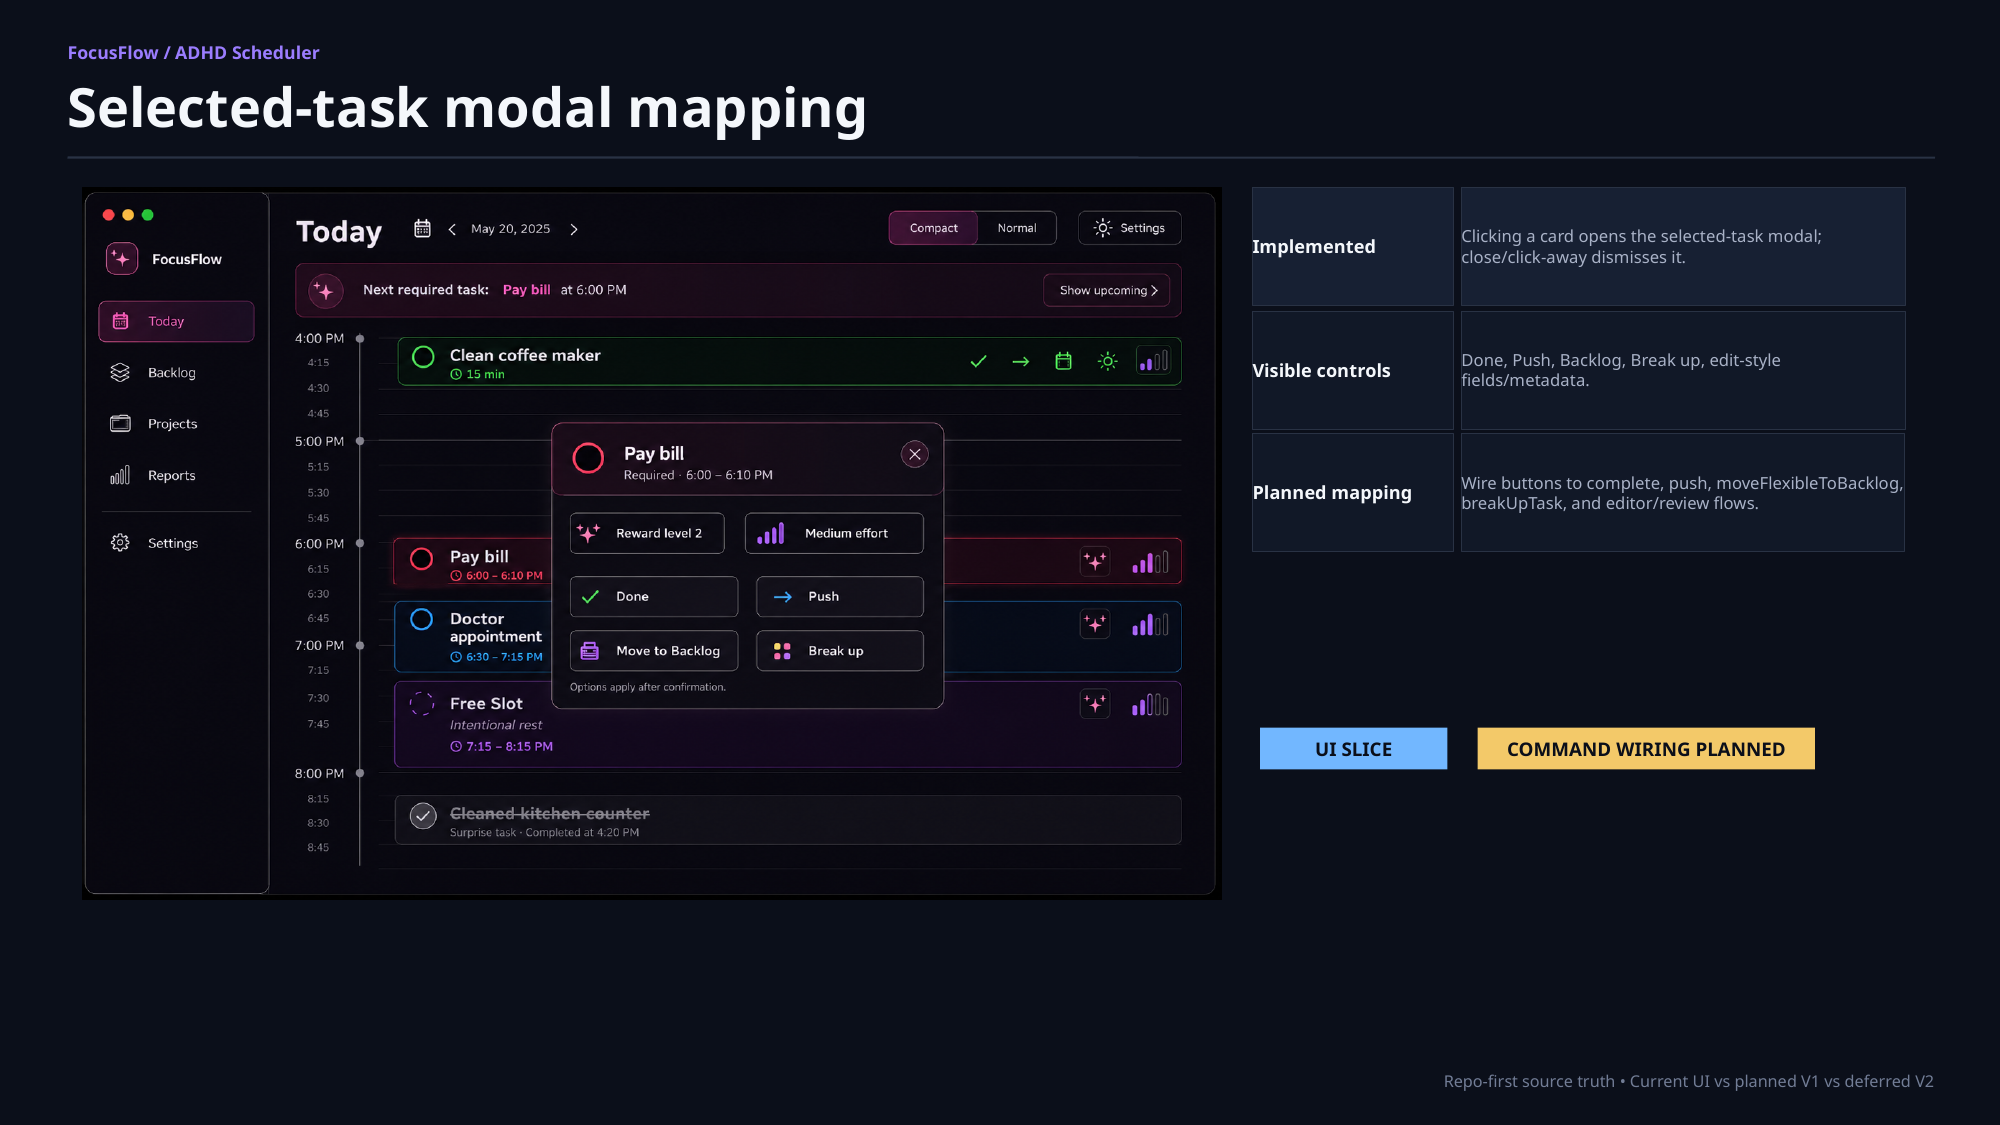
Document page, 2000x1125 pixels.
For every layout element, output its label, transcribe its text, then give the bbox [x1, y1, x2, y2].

text_box Planned mapping [1252, 433, 1454, 552]
text_box Wire buttons to complete, push, moveFlexibleToBacklog, breakUpTask, and editor/review flows. [1461, 433, 1905, 552]
text_box UI SLICE [1260, 727, 1448, 770]
text_box Done, Push, Backlog, Break up, edit-style fields/metadata. [1461, 311, 1905, 429]
text_box Implemented [1252, 187, 1454, 306]
text_box COMMAND WIRING PLANNED [1477, 727, 1815, 770]
text_box Visible controls [1252, 311, 1454, 429]
text_box FocusFlow / ADHD Scheduler [67, 36, 923, 69]
text_box Selected-task modal mapping [67, 71, 1508, 140]
text_box Clicking a card opens the selected-task modal; close/click-away dismisses it. [1461, 187, 1905, 306]
text_box Repo-first source truth • Current UI vs planned V1 vs deferred V2 [1229, 1069, 1935, 1092]
picture [82, 187, 1222, 900]
